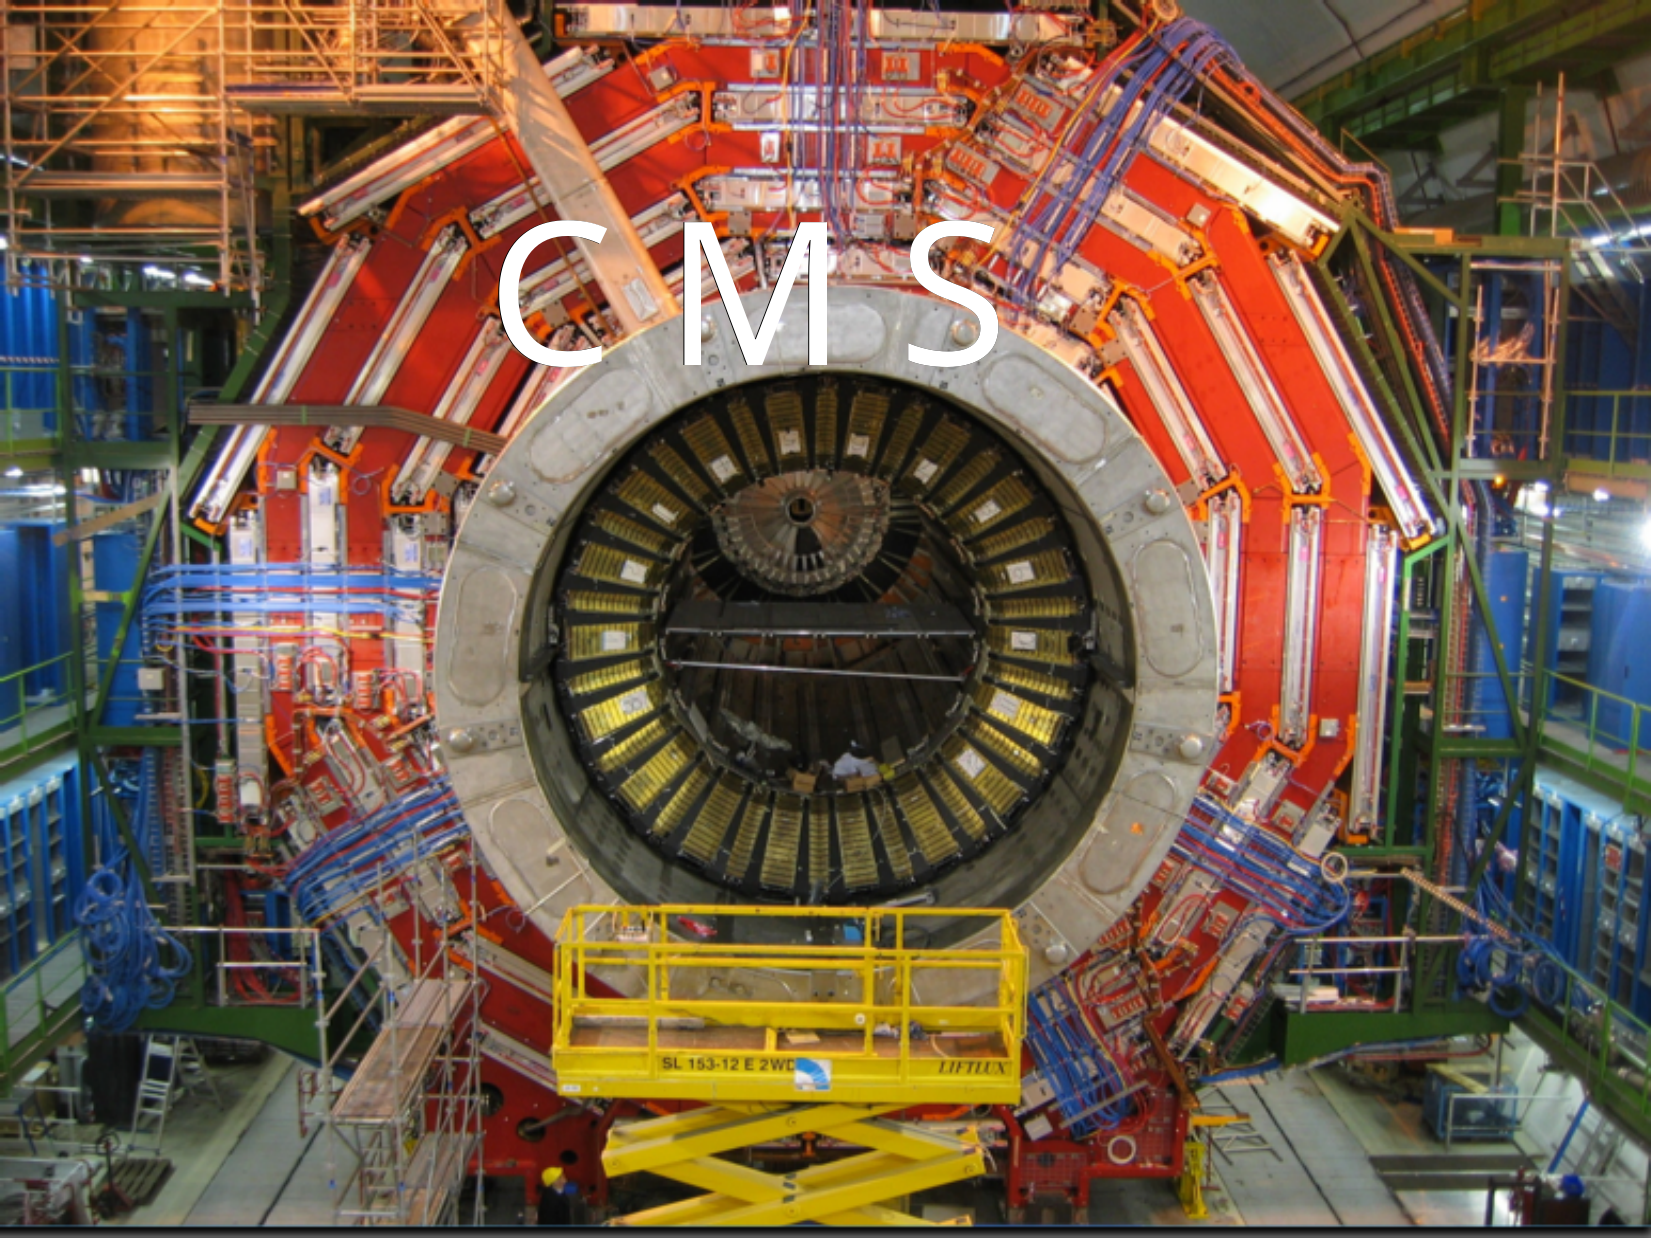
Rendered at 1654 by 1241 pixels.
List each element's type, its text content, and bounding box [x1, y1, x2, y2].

picture [0, 0, 1651, 1238]
text_box C M S [472, 144, 1182, 393]
